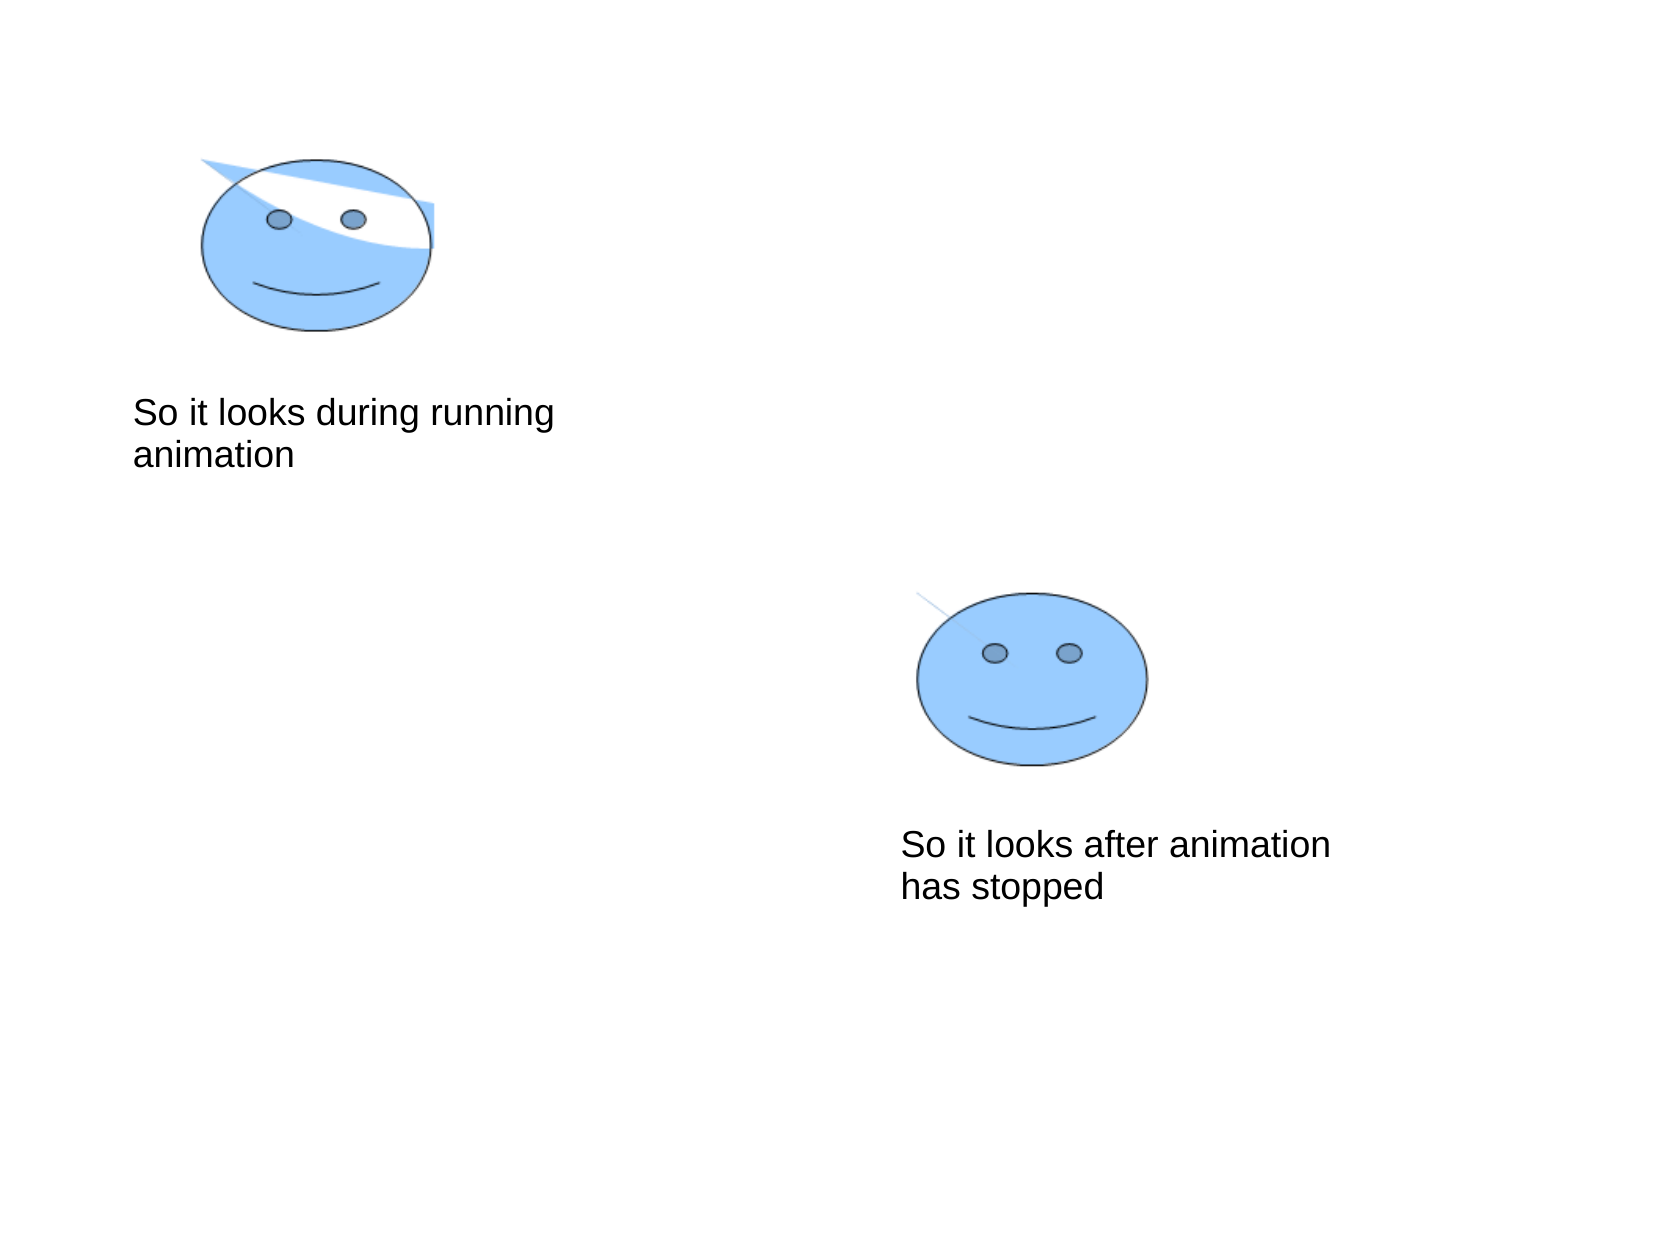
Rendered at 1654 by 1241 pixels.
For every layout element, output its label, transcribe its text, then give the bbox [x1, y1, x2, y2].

picture [860, 560, 1182, 779]
picture [54, 47, 591, 443]
text_box So it looks during running animation [118, 383, 591, 483]
text_box So it looks after animation has stopped [885, 816, 1359, 916]
